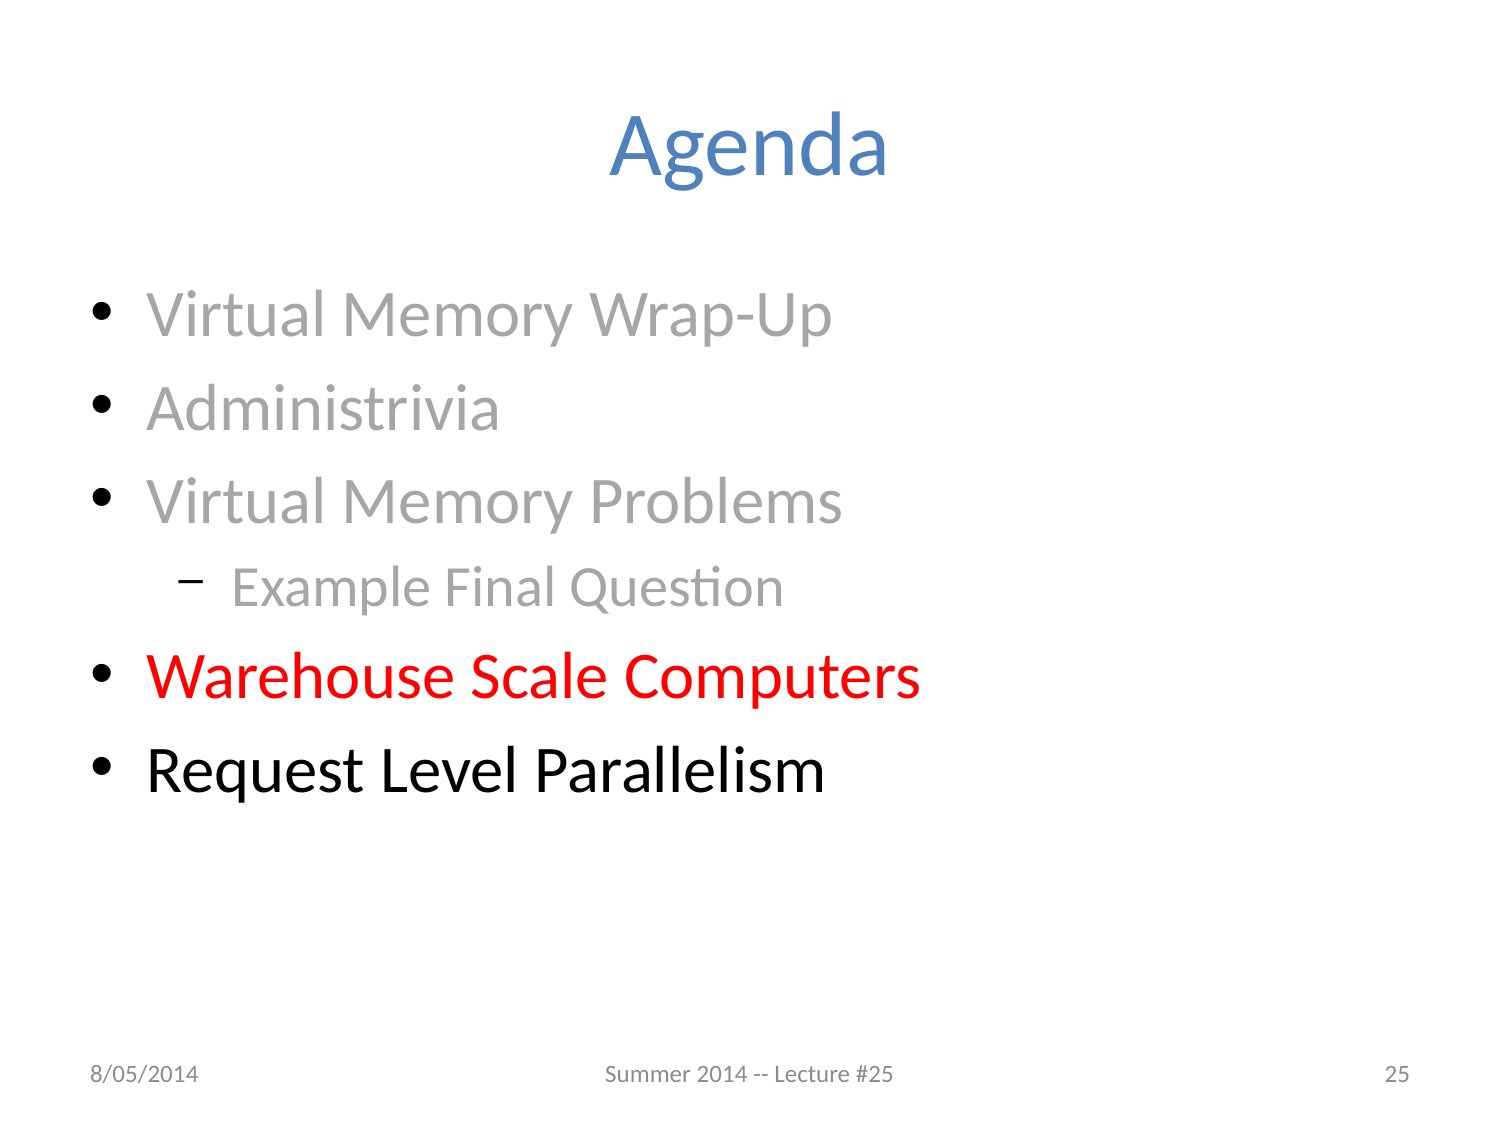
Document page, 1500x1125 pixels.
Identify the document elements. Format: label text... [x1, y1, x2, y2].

title Agenda [75, 45, 1425, 233]
slide_number <number> [1074, 1042, 1425, 1103]
slide_number 8/05/2014 [75, 1042, 425, 1103]
list Virtual Memory Wrap-Up Administrivia Virtual Memory Problems Example Final Question Warehouse Scale Computers Request Level Parallelism [75, 262, 1425, 1073]
footer Summer 2014 -- Lecture #25 [512, 1042, 988, 1103]
